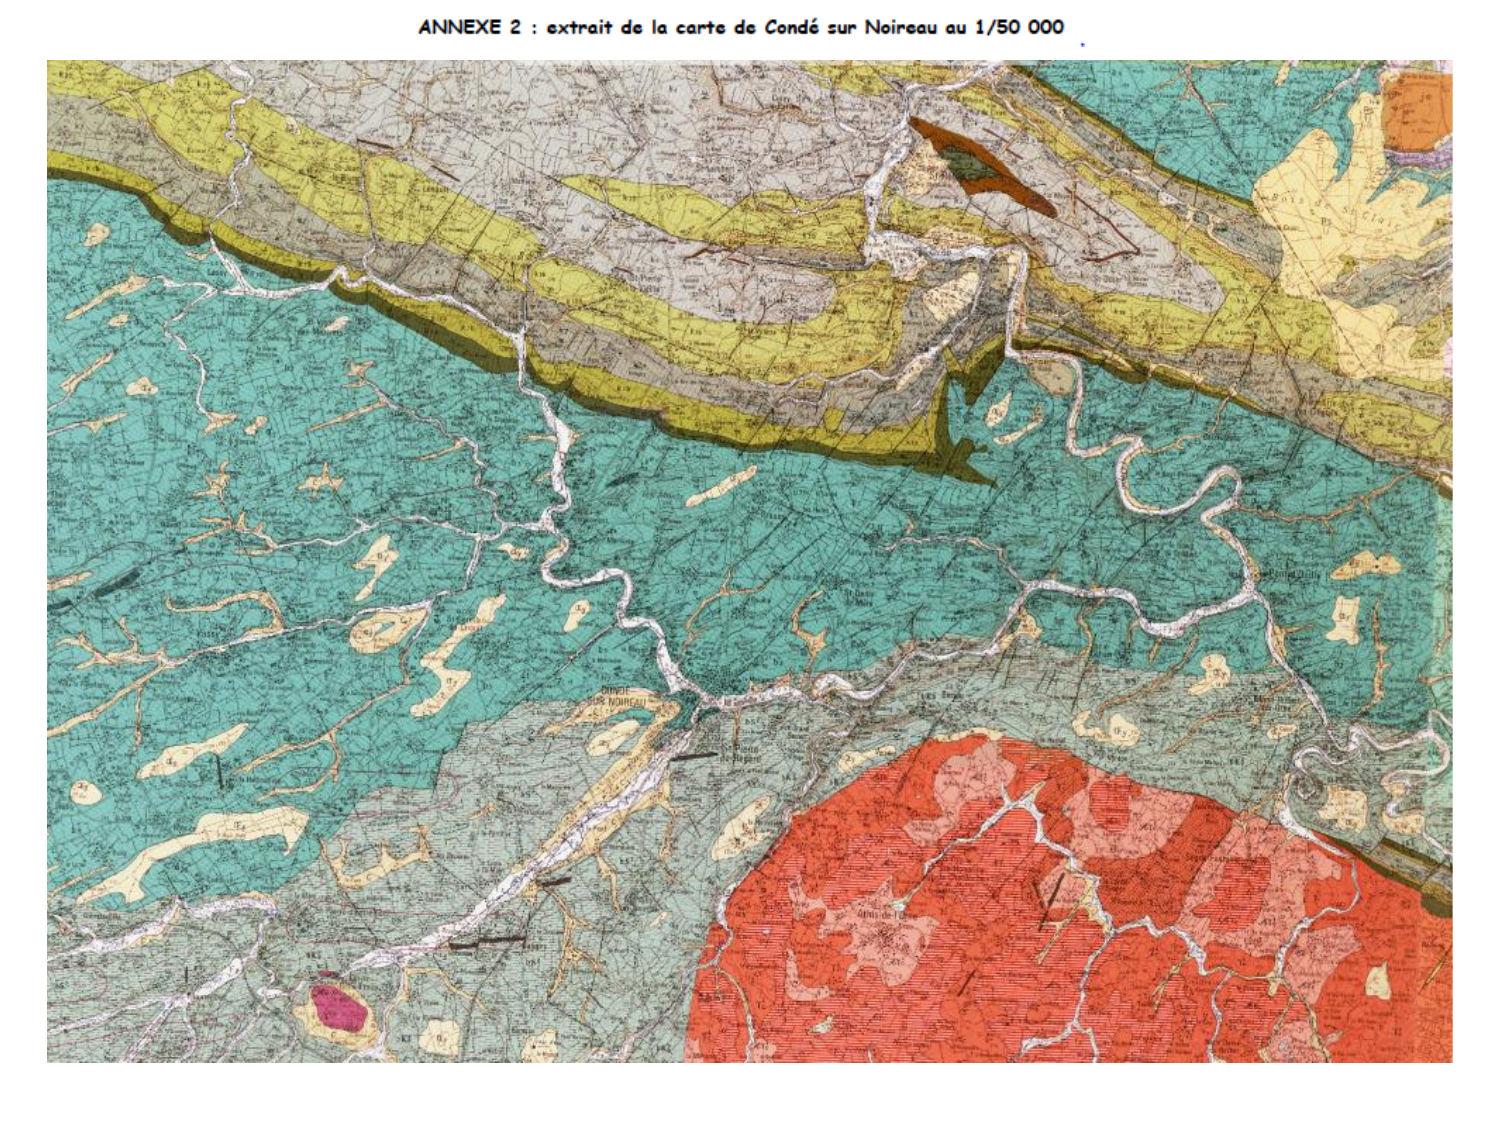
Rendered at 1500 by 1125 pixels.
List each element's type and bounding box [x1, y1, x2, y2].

picture [401, 0, 1085, 47]
picture [47, 60, 1465, 1063]
